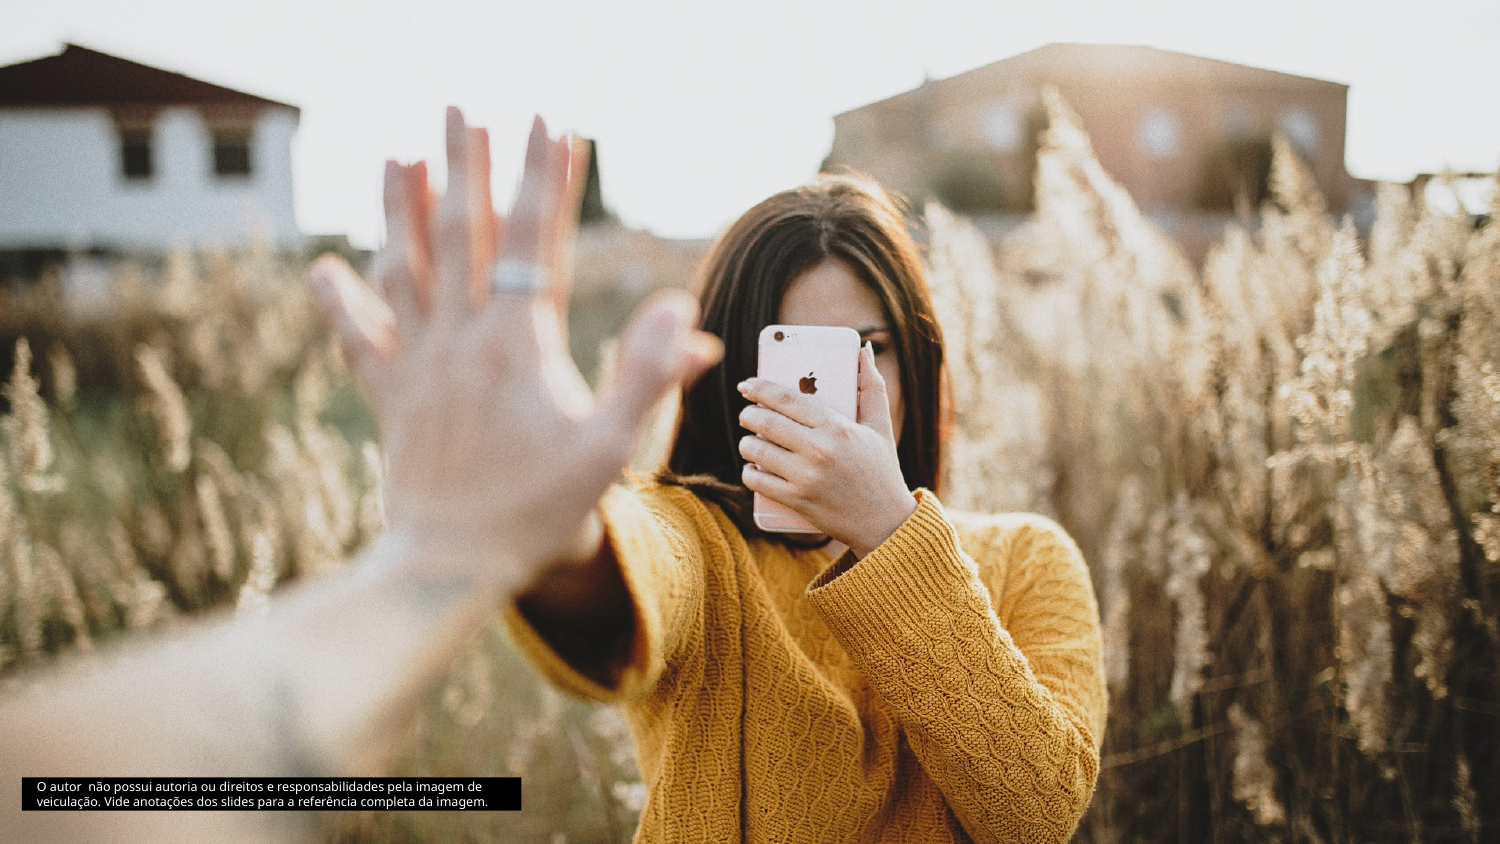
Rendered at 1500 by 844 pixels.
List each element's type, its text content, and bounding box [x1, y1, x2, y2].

picture [0, 0, 1500, 844]
text_box O autor não possui autoria ou direitos e responsabilidades pela imagem de veiculação. Vide anotações dos slides para a referência completa da imagem. [21, 777, 522, 811]
